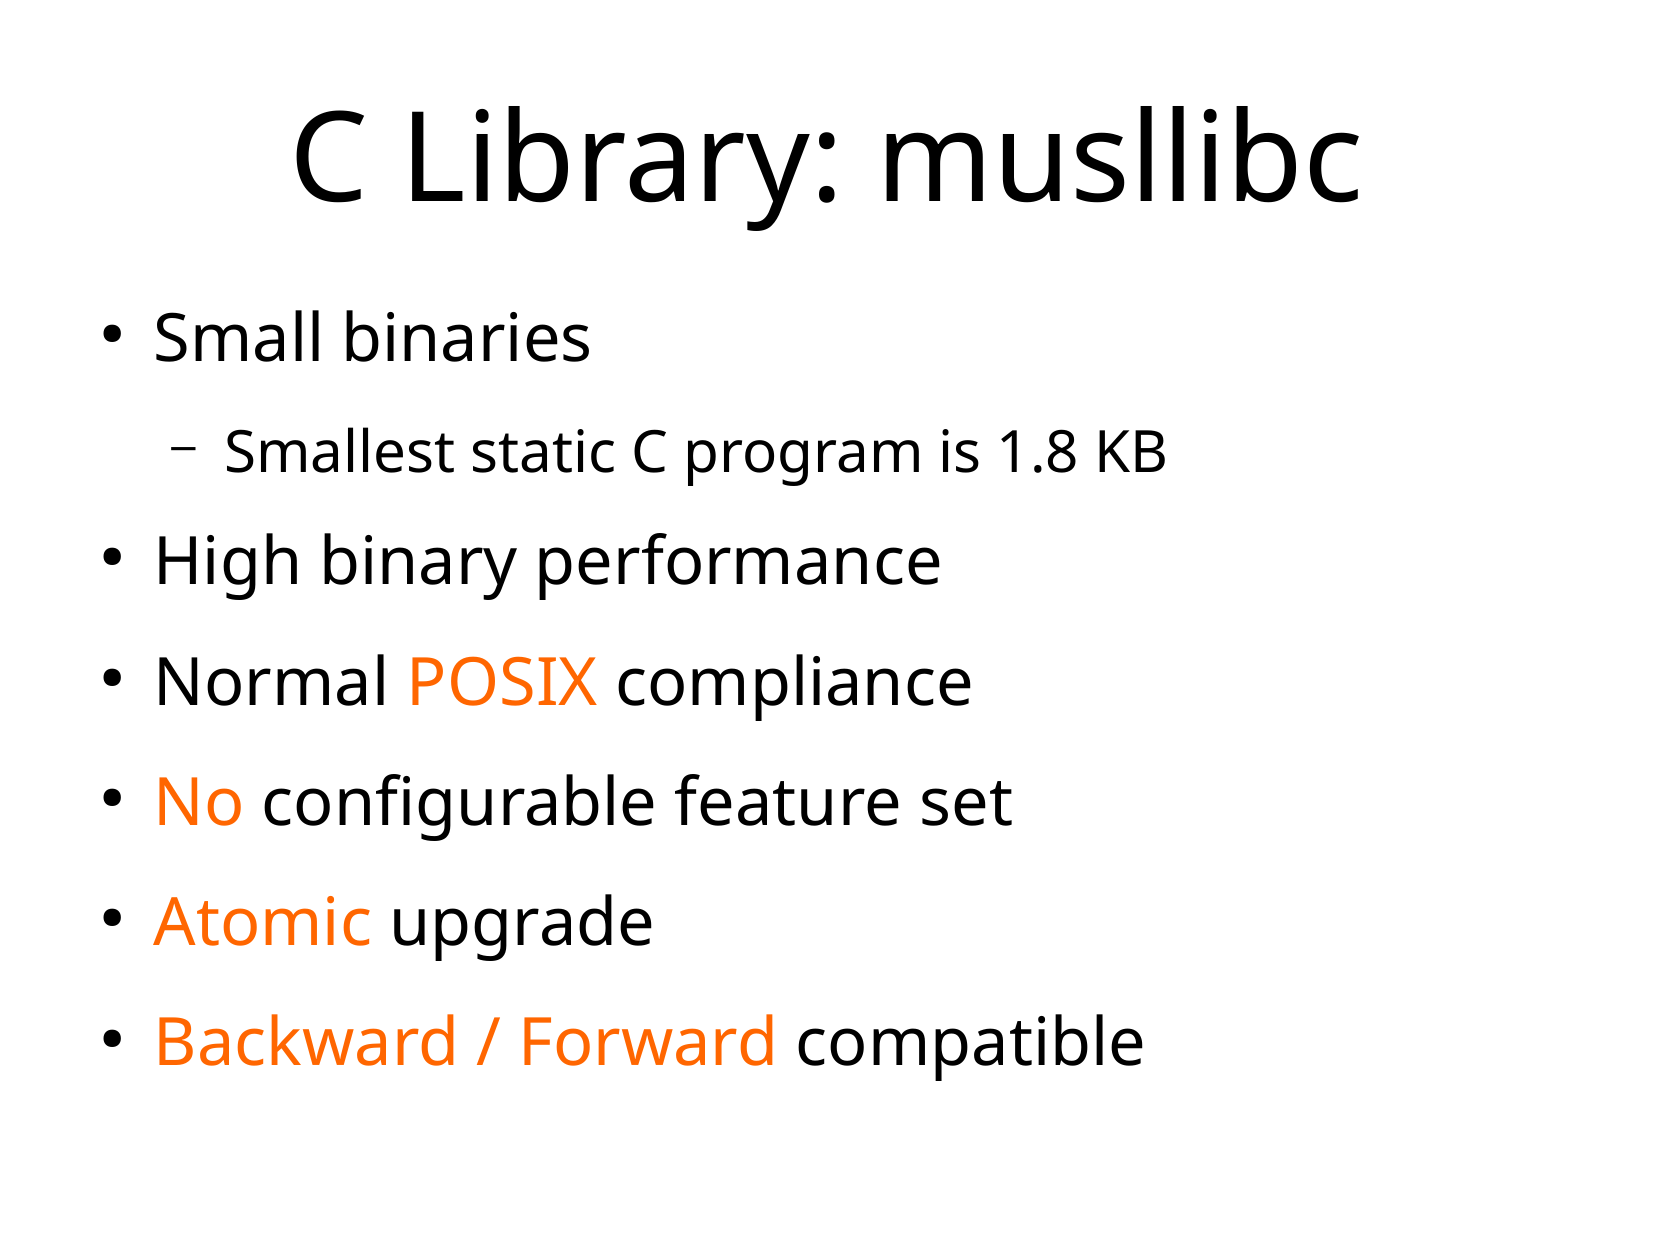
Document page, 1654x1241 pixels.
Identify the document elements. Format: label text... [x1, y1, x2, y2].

title C Library: musllibc [82, 49, 1571, 257]
list Small binaries Smallest static C program is 1.8 KB High binary performance Normal POSIX compliance No configurable feature set Atomic upgrade Backward / Forward compatible [82, 290, 1571, 1156]
